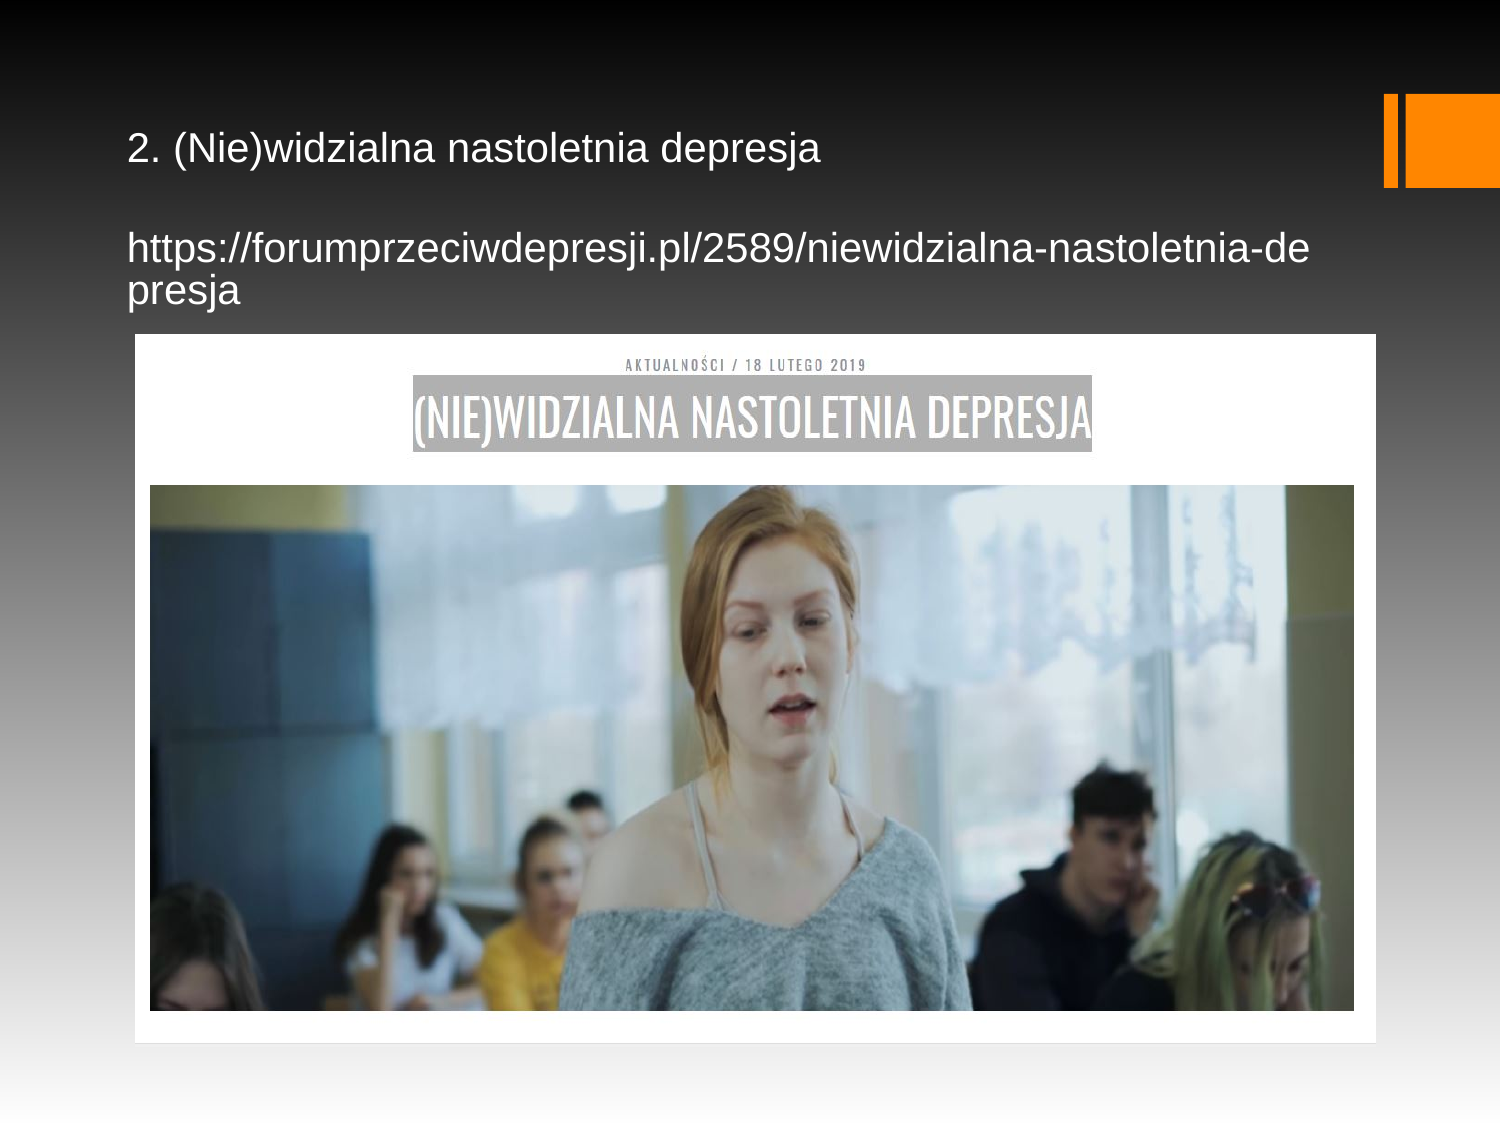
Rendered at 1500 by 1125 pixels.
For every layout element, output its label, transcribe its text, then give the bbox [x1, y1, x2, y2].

text_box 2. (Nie)widzialna nastoletnia depresja https://forumprzeciwdepresji.pl/2589/niewidzialna-nastoletnia-depresja [112, 113, 1329, 329]
picture [135, 334, 1376, 1047]
